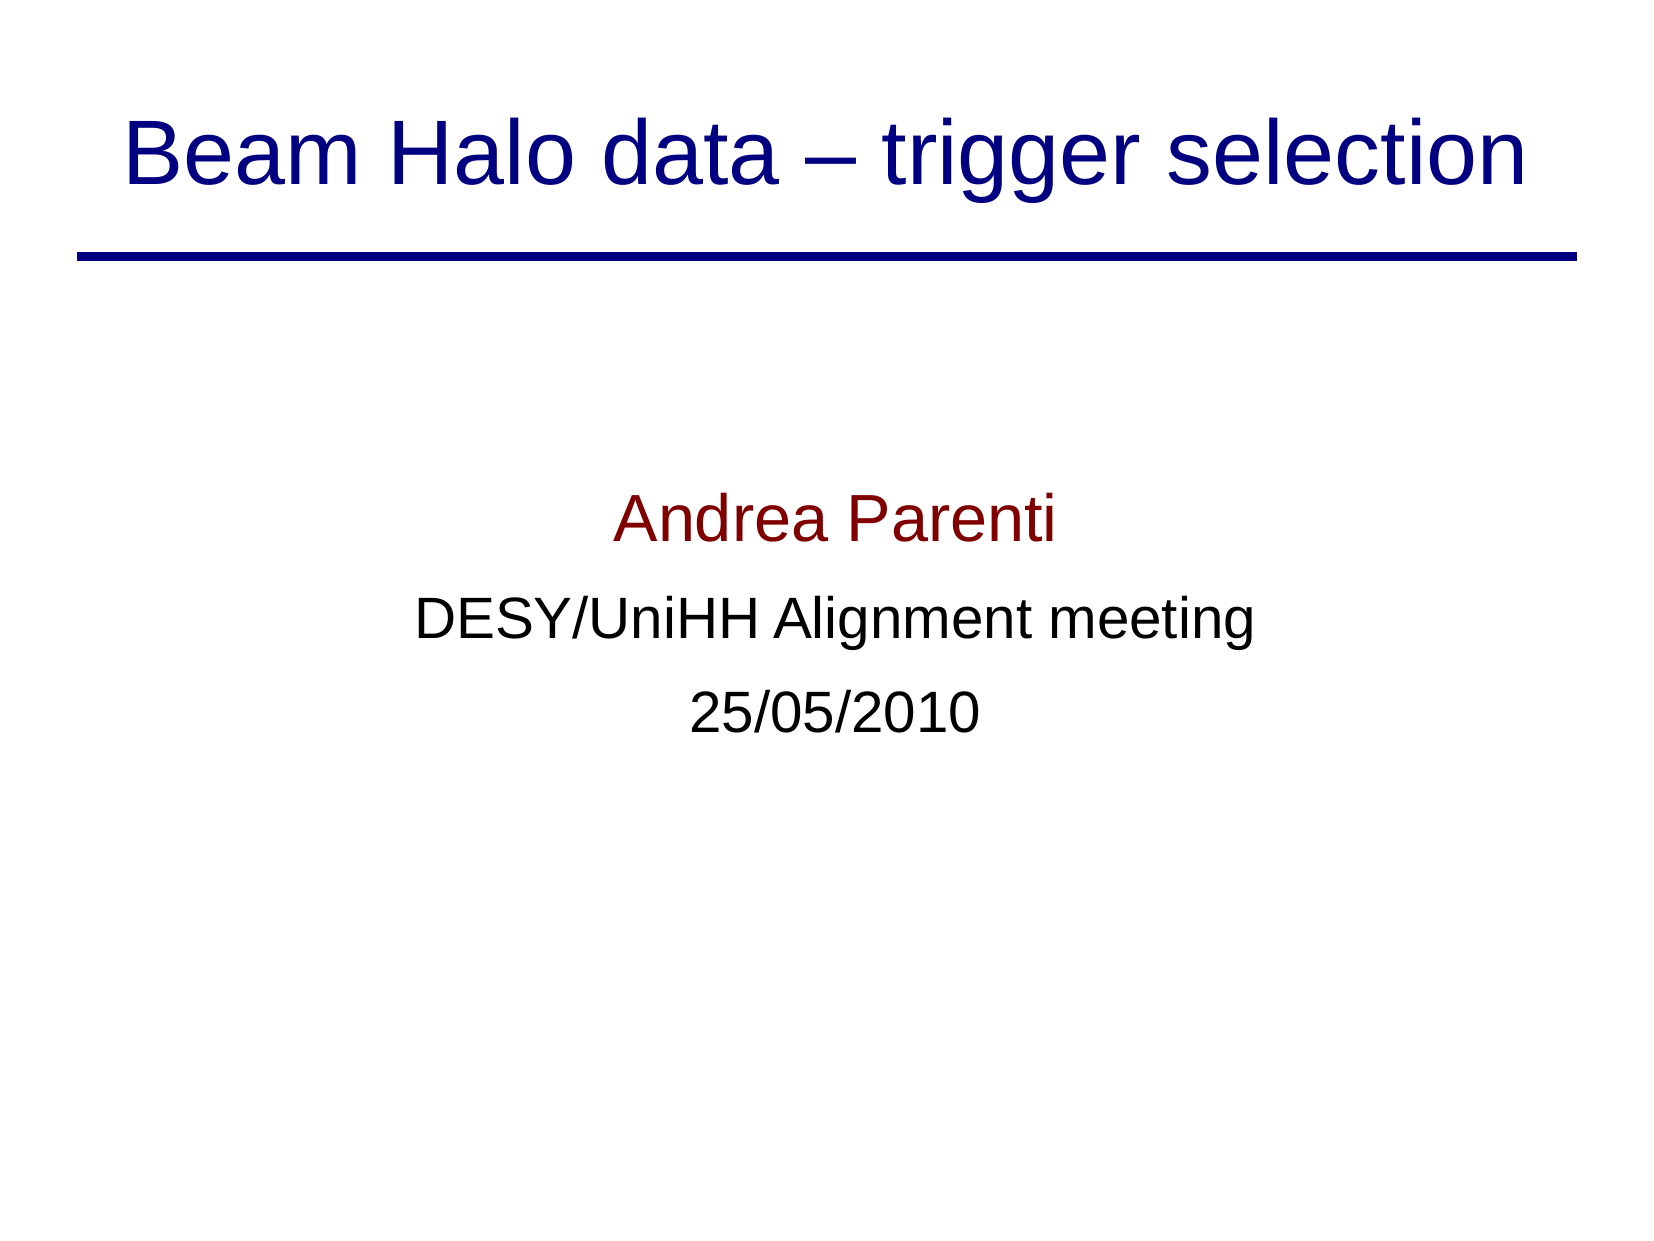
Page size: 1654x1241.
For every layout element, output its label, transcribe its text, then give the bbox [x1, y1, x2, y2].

title Beam Halo data – trigger selection [82, 56, 1571, 250]
list Andrea Parenti DESY/UniHH Alignment meeting 25/05/2010 [82, 272, 1571, 1077]
